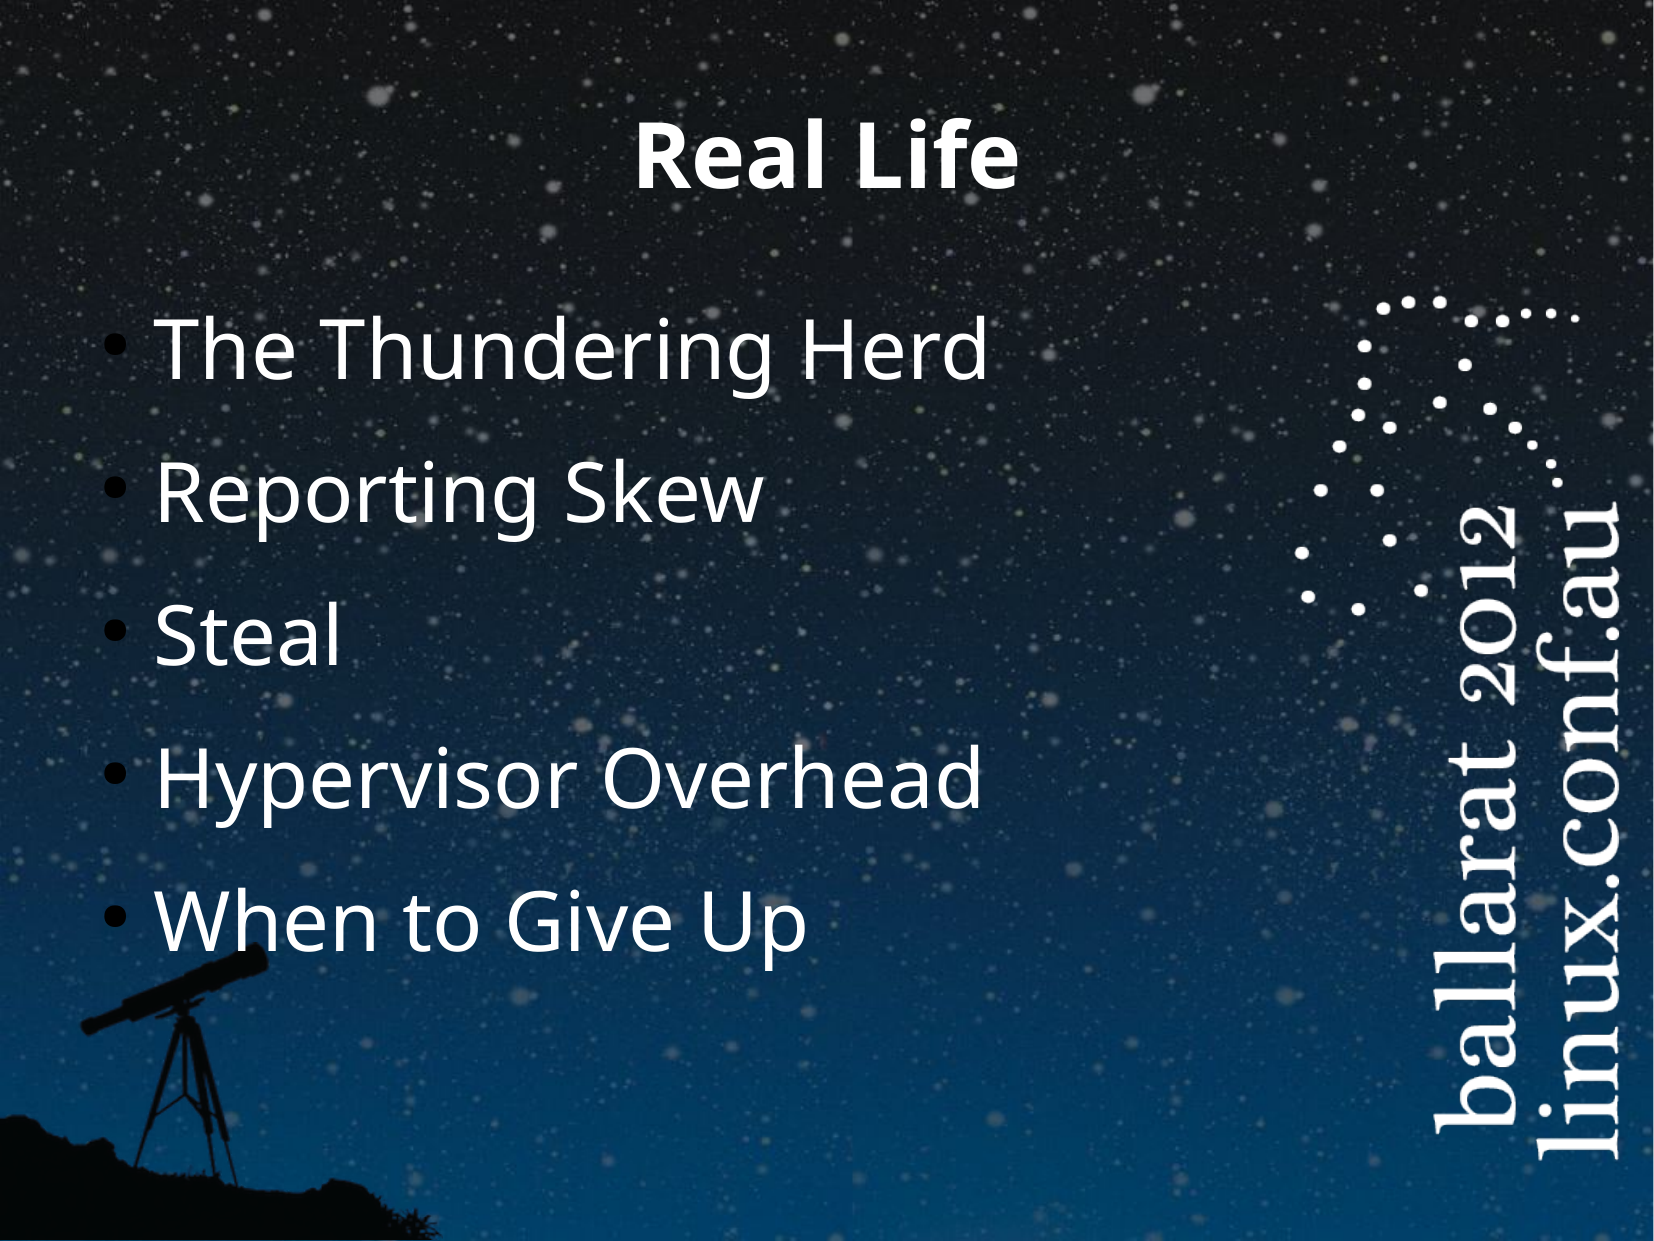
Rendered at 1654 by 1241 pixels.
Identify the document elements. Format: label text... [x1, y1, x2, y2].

picture [0, 0, 1654, 1241]
title Real Life [82, 49, 1571, 257]
list The Thundering Herd Reporting Skew Steal Hypervisor Overhead When to Give Up [82, 290, 1571, 1109]
